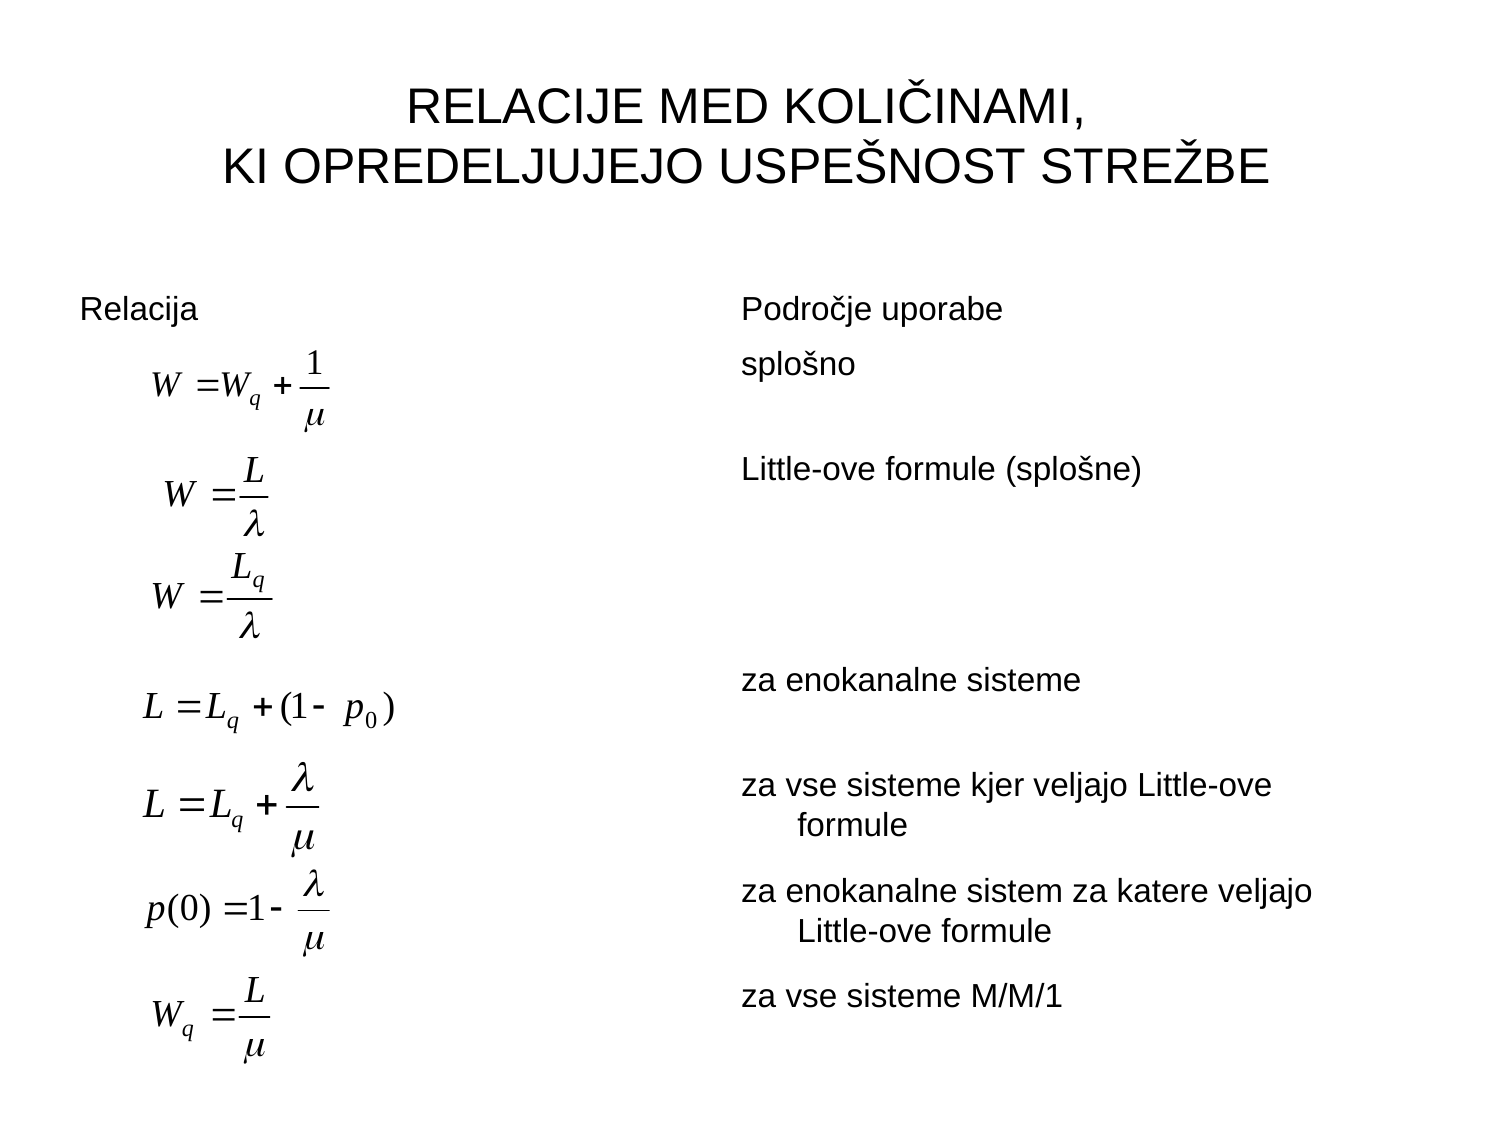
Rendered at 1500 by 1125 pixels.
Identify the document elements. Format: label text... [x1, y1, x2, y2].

table_cell za vse sisteme kjer veljajo Little-ove formule [726, 756, 1388, 861]
table_cell za enokanalne sisteme [726, 650, 1388, 756]
table_header Relacija [65, 279, 726, 334]
table_cell [65, 334, 726, 440]
table_cell [65, 440, 726, 545]
table_cell [65, 650, 726, 756]
text_box [159, 444, 278, 546]
table_cell splošno [726, 334, 1388, 440]
table_cell [65, 861, 726, 967]
table_cell za vse sisteme M/M/1 [726, 967, 1388, 1072]
text_box RELACIJE MED KOLIČINAMI, KI OPREDELJUJEJO USPEŠNOST STREŽBE [207, 66, 1300, 202]
table_cell [65, 756, 726, 861]
table_cell [65, 545, 726, 650]
table_cell [65, 967, 726, 1072]
table_header Področje uporabe [726, 279, 1388, 334]
table_cell za enokanalne sistem za katere veljajo Little-ove formule [726, 861, 1388, 967]
table_cell Little-ove formule (splošne) [726, 440, 1388, 650]
